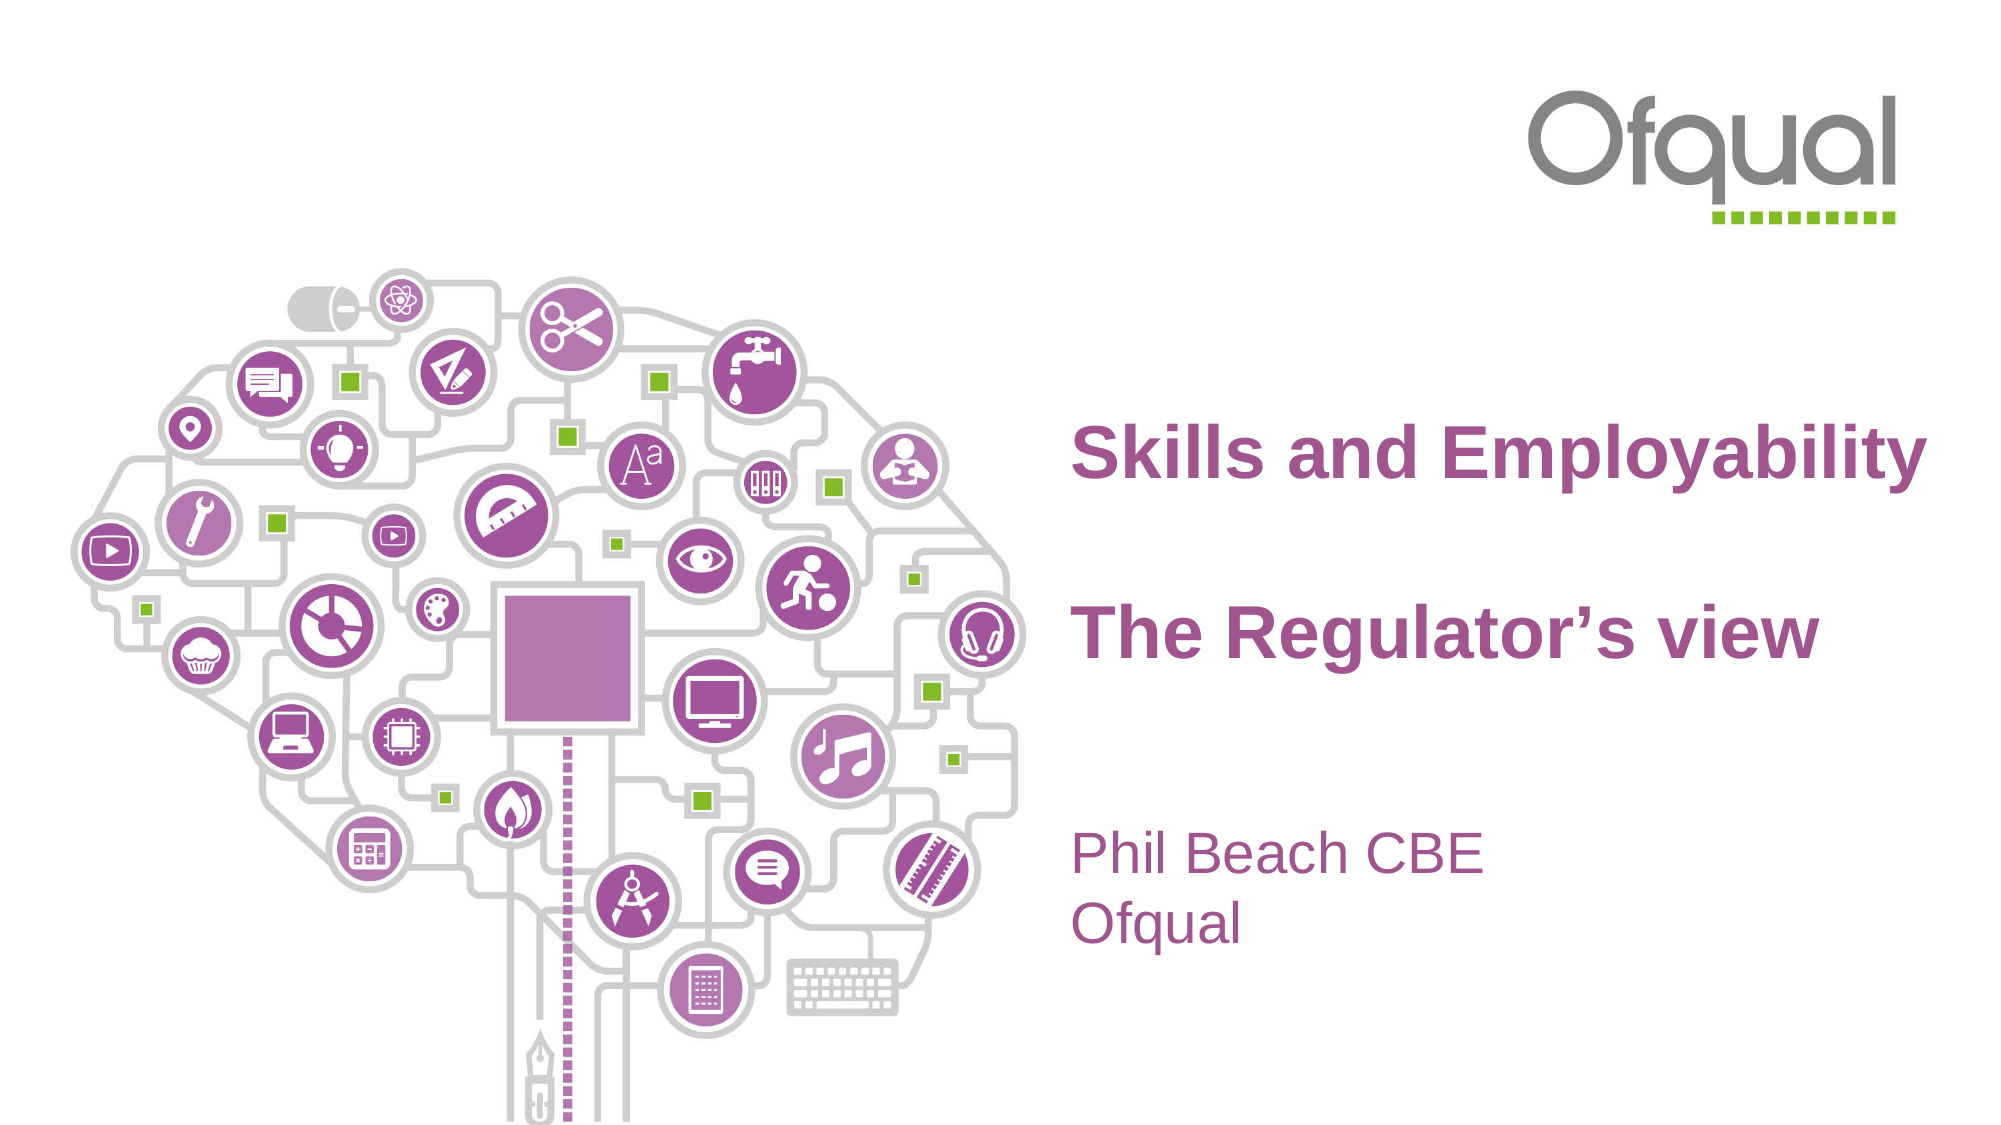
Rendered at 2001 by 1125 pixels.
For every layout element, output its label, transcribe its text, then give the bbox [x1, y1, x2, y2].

title Skills and Employability The Regulator’s view [1070, 397, 1945, 693]
subtitle Phil Beach CBE Ofqual [1070, 739, 1922, 965]
